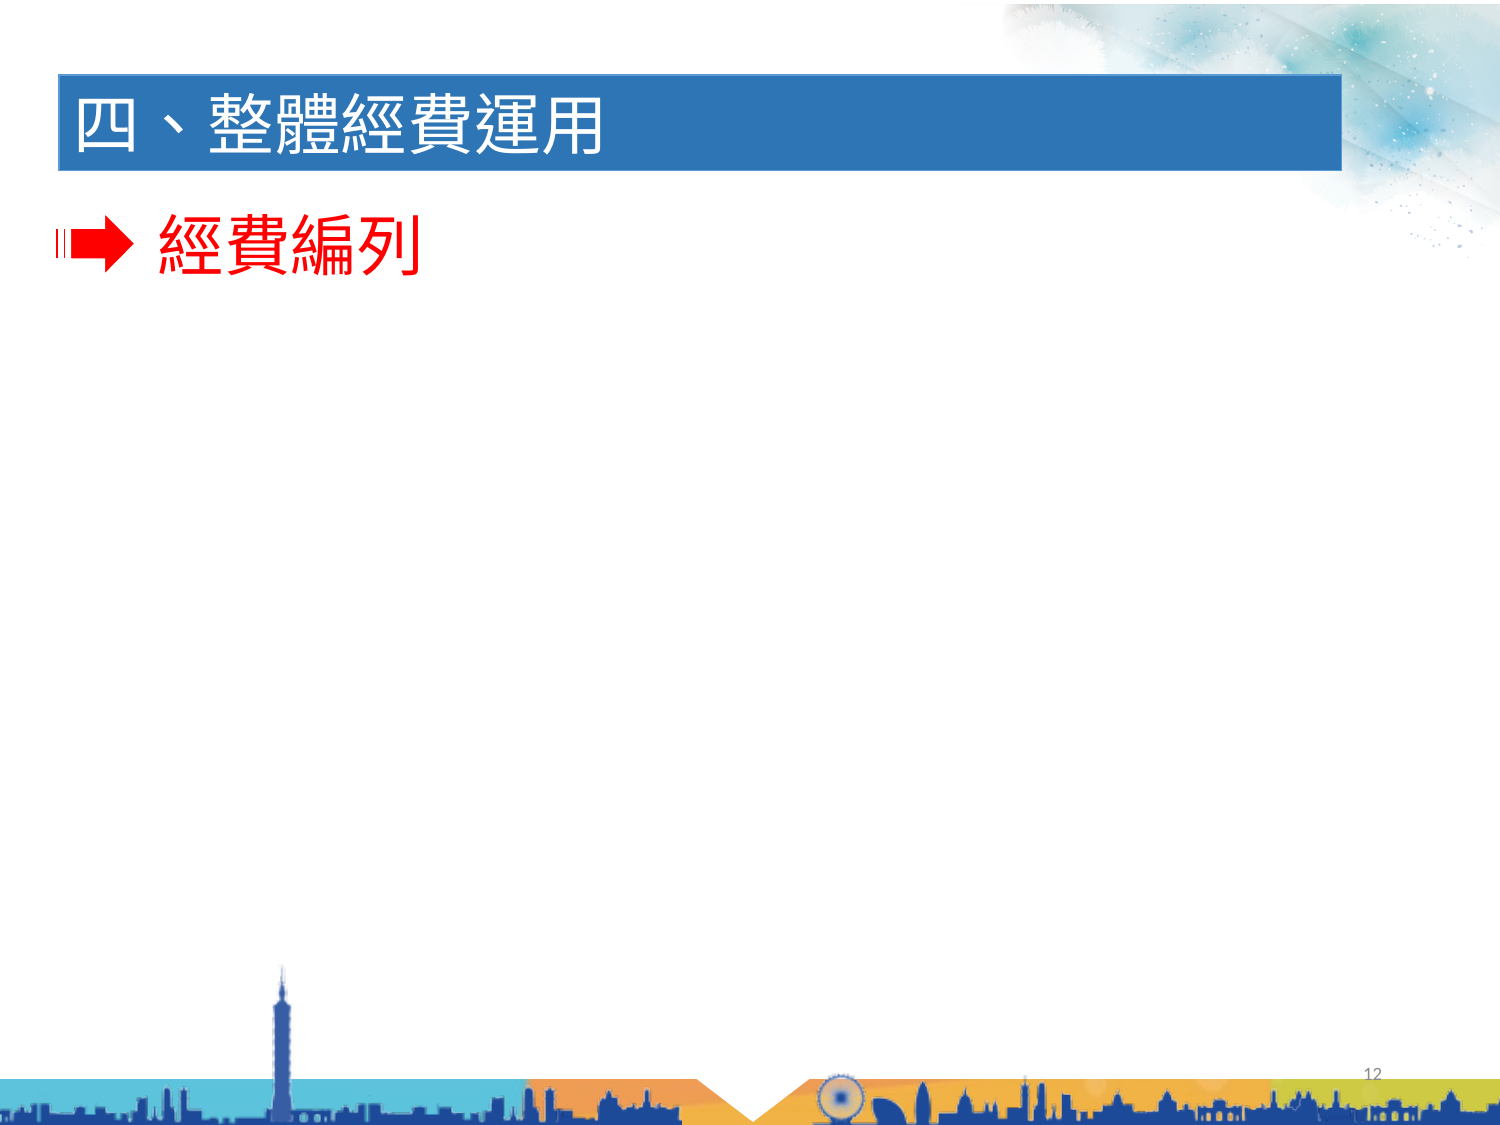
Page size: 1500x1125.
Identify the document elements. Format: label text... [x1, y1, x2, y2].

text_box <編號> [1059, 1042, 1397, 1103]
picture [0, 876, 1500, 1125]
text_box [55, 227, 59, 260]
picture [960, 4, 1500, 280]
text_box [70, 212, 136, 276]
text_box 經費編列 [142, 195, 1431, 292]
text_box [62, 227, 67, 260]
text_box 四、整體經費運用 [59, 75, 1342, 171]
